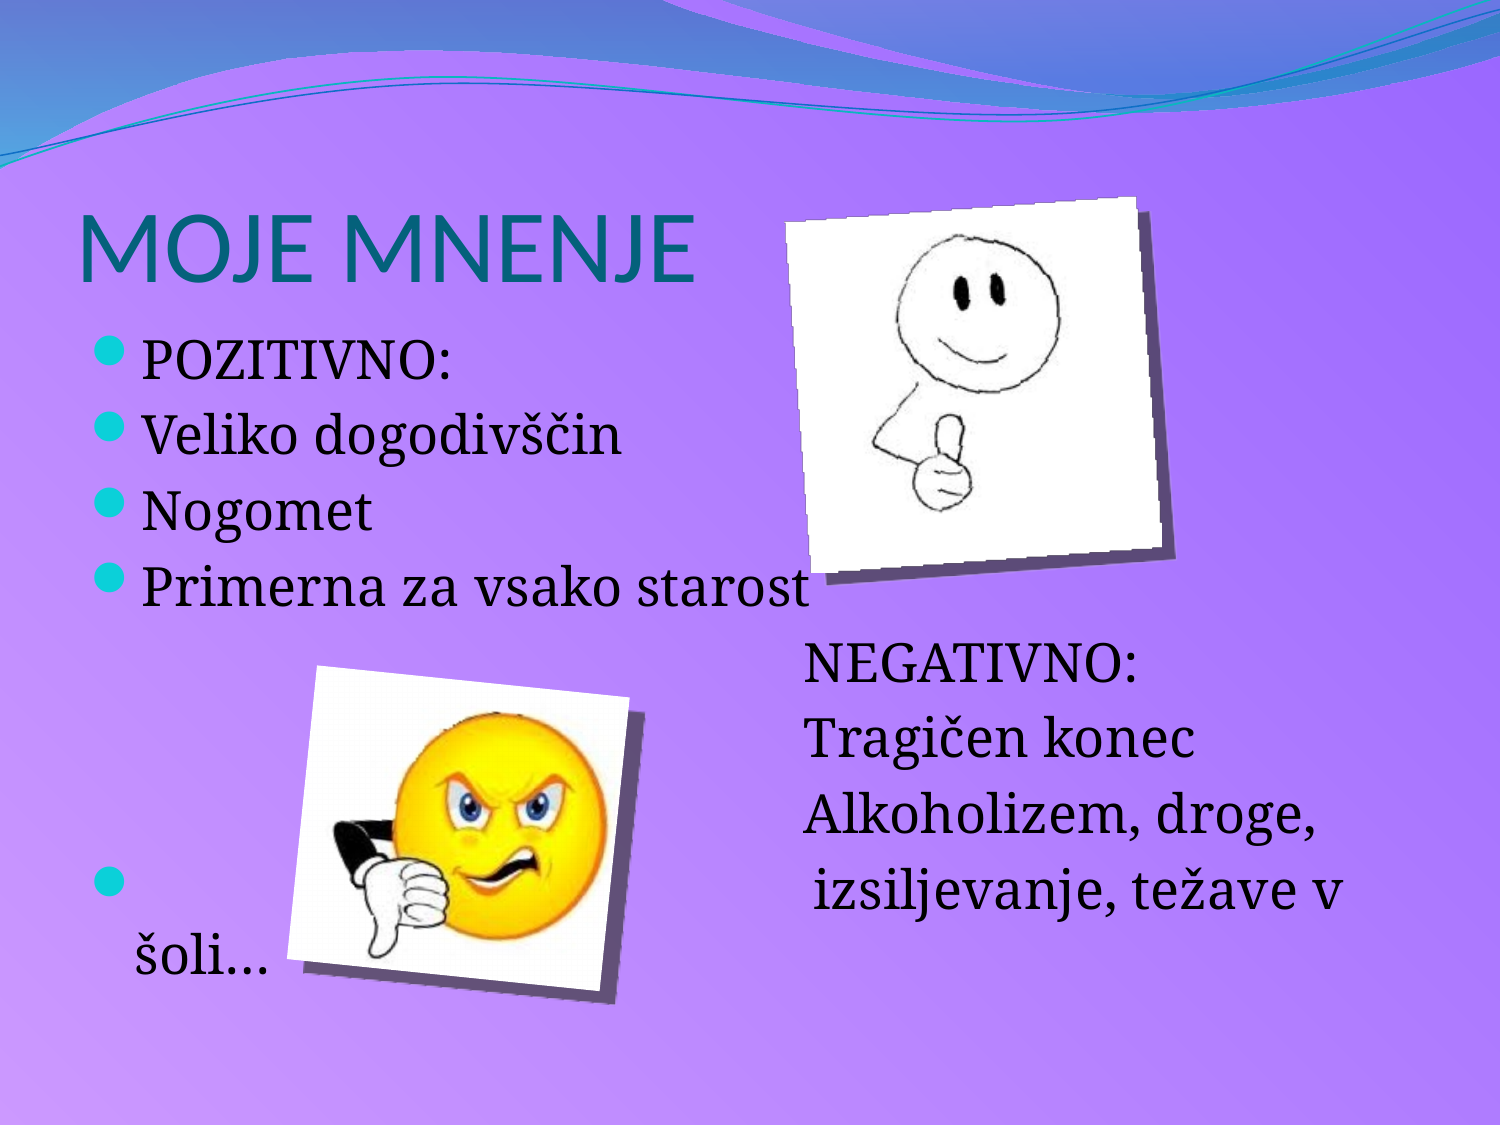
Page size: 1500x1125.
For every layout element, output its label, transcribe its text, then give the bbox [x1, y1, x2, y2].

picture [784, 195, 1162, 573]
title MOJE MNENJE [75, 115, 1425, 304]
list POZITIVNO: Veliko dogodivščin Nogomet Primerna za vsako starost NEGATIVNO: Tragičen konec Alkoholizem, droge, izsiljevanje, težave v šoli… [75, 317, 1425, 1038]
picture [286, 665, 630, 992]
